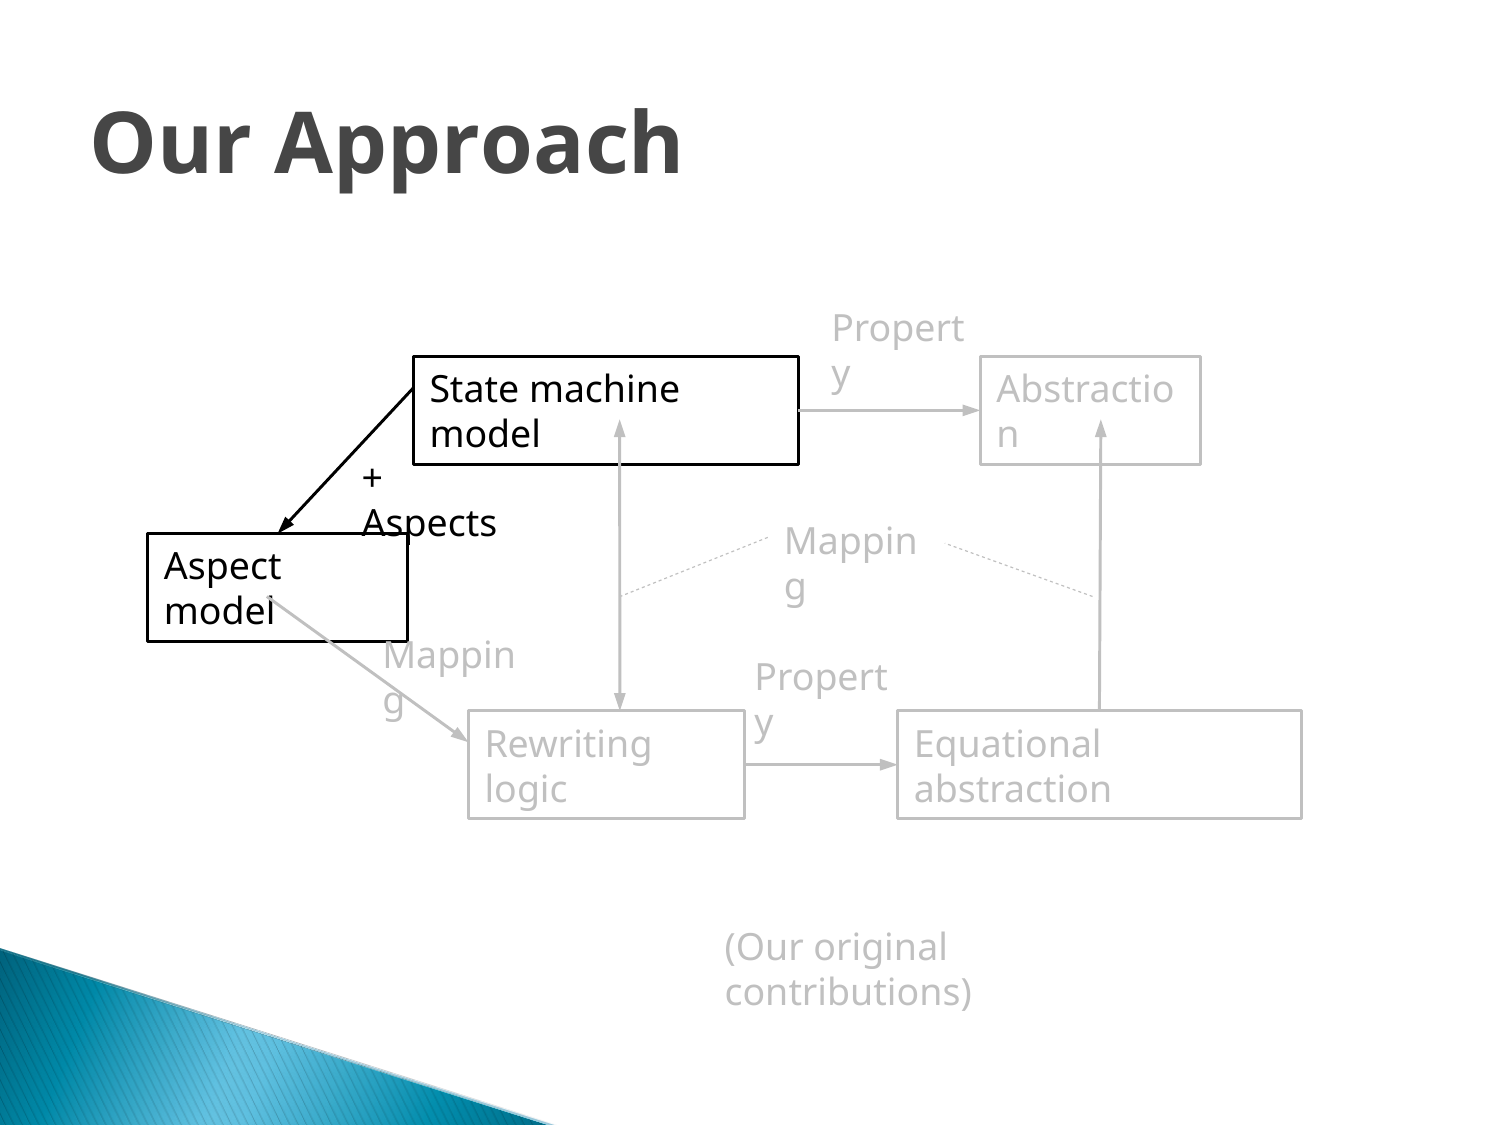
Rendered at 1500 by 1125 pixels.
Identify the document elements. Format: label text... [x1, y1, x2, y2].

text_box Rewriting logic [468, 710, 745, 774]
text_box Mapping [366, 622, 543, 686]
text_box Aspect model [147, 533, 408, 597]
text_box Equational abstraction [897, 710, 1302, 774]
text_box Abstraction [980, 356, 1201, 420]
title Our Approach [75, 20, 1426, 257]
text_box Mapping [767, 507, 945, 571]
text_box State machine model [413, 356, 799, 420]
text_box (Our original contributions) [709, 915, 1182, 976]
text_box Property [814, 295, 990, 359]
text_box + Aspects [345, 445, 544, 508]
text_box Property [738, 643, 913, 707]
